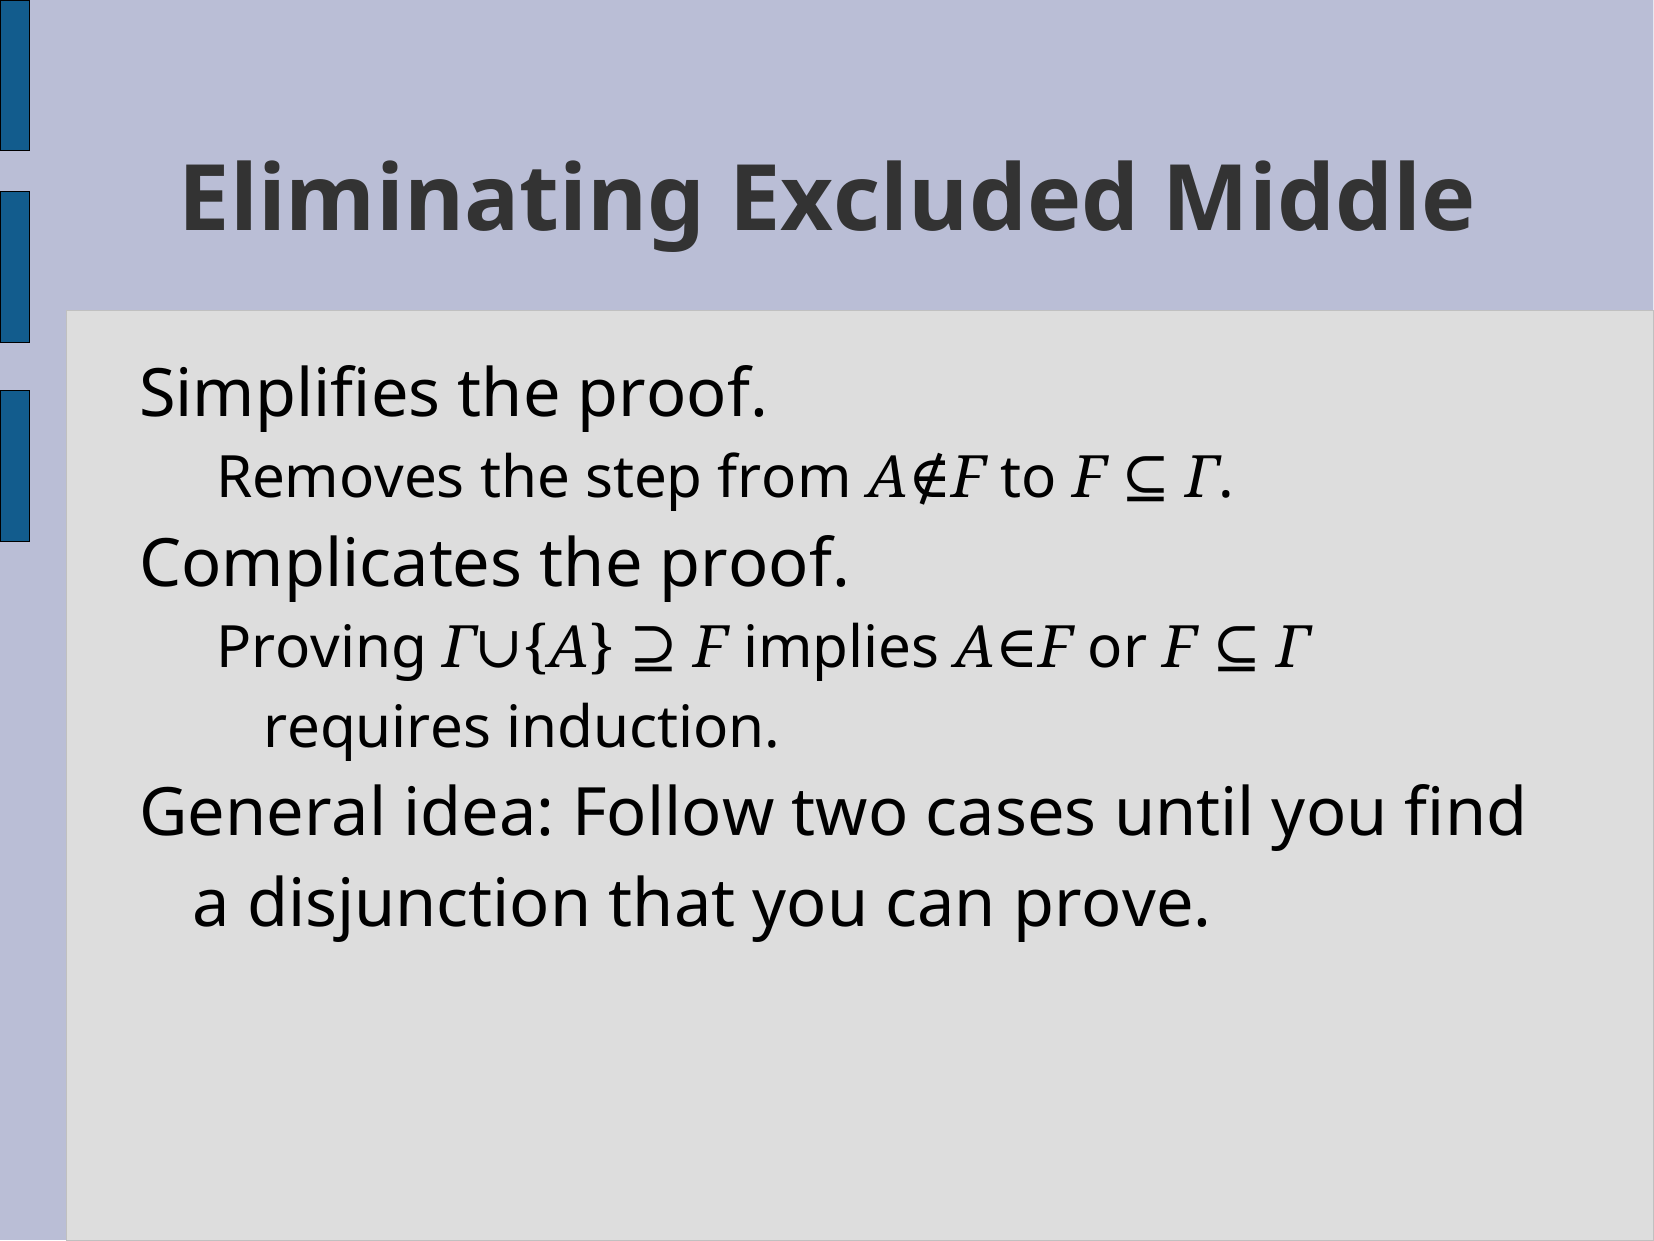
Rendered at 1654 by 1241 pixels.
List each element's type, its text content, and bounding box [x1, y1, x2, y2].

title Eliminating Excluded Middle [121, 91, 1534, 299]
list Simplifies the proof. Removes the step from A∉F to F ⊆ Γ. Complicates the proof. Proving Γ∪{A} ⊇ F implies A∈F or F ⊆ Γ requires induction. General idea: Follow two cases until you find a disjunction that you can prove. [121, 344, 1534, 1127]
